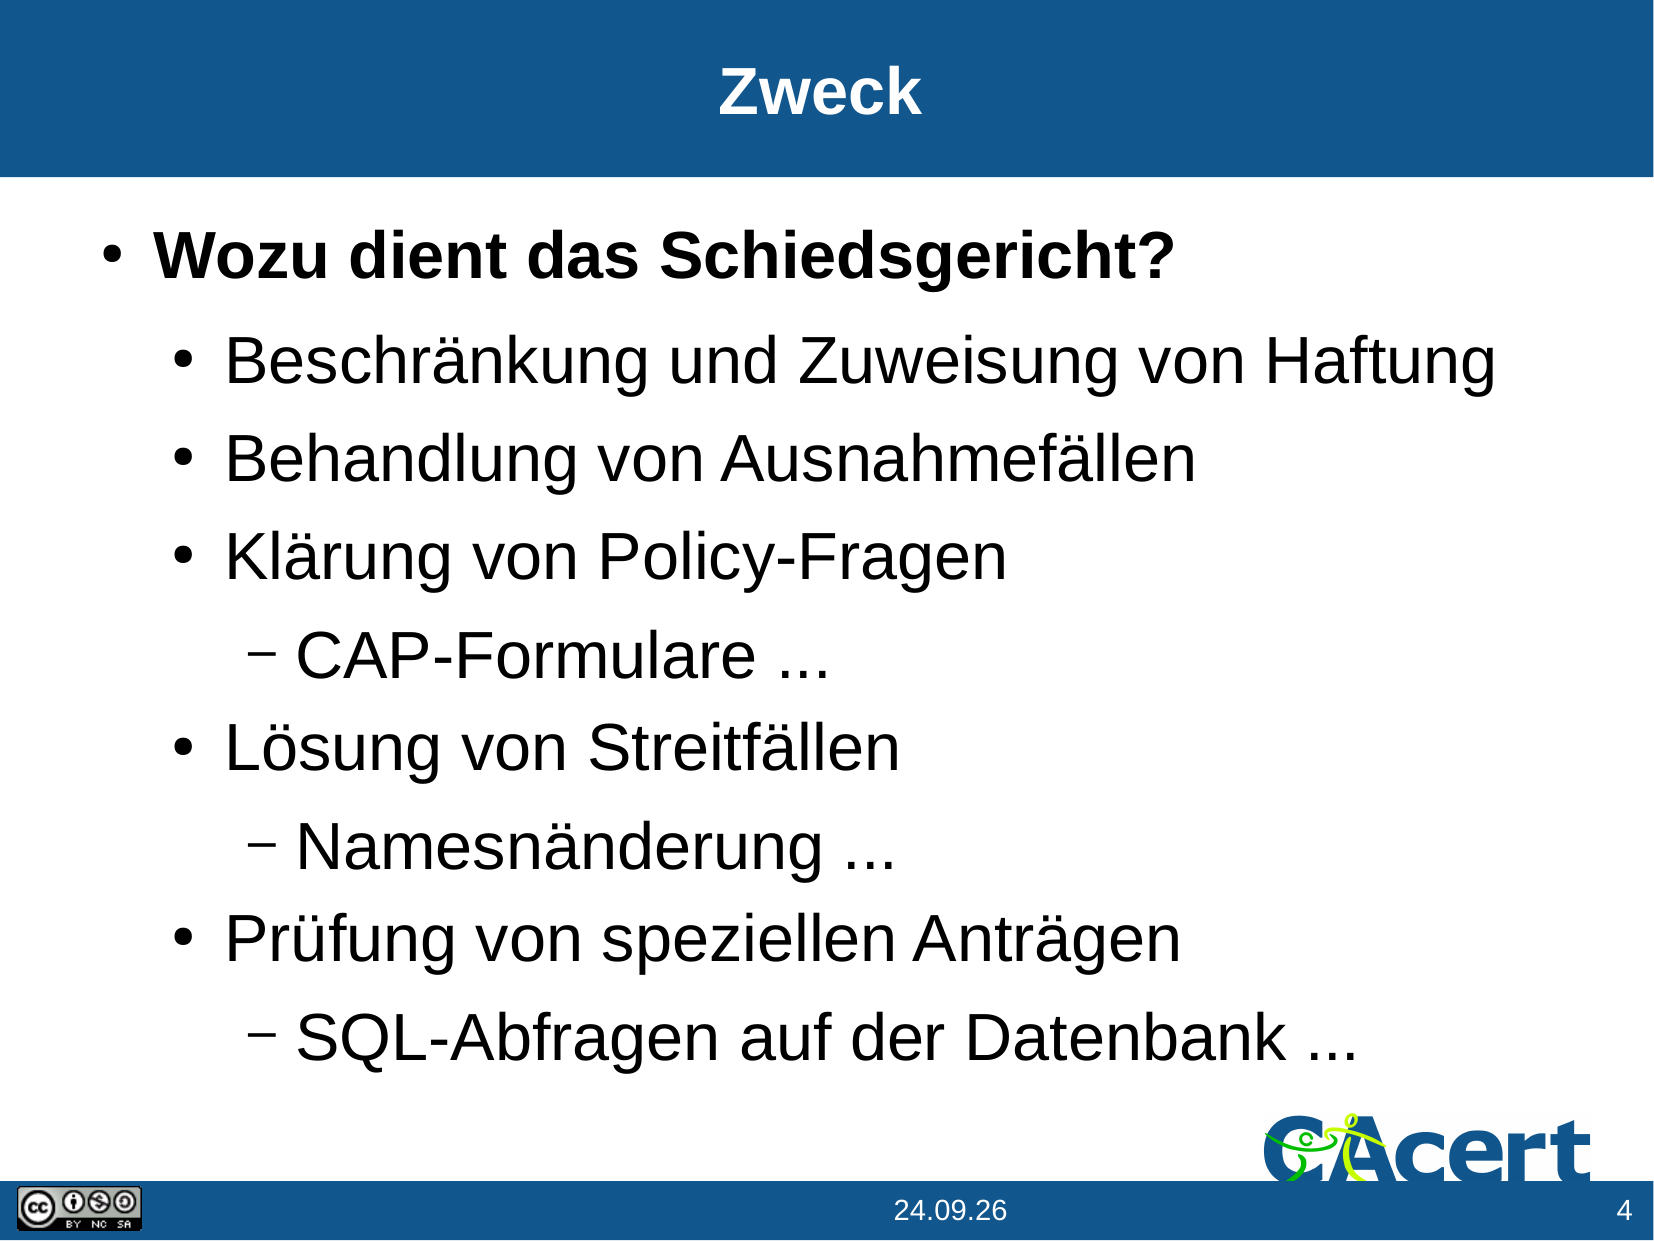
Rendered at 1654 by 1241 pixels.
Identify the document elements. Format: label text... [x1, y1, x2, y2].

picture [1263, 1112, 1591, 1181]
picture [17, 1186, 142, 1231]
list Wozu dient das Schiedsgericht? Beschränkung und Zuweisung von Haftung Behandlung von Ausnahmefällen Klärung von Policy-Fragen CAP-Formulare ... Lösung von Streitfällen Namesnänderung ... Prüfung von speziellen Anträgen SQL-Abfragen auf der Datenbank ... [82, 218, 1571, 1091]
title Zweck [76, 17, 1565, 166]
